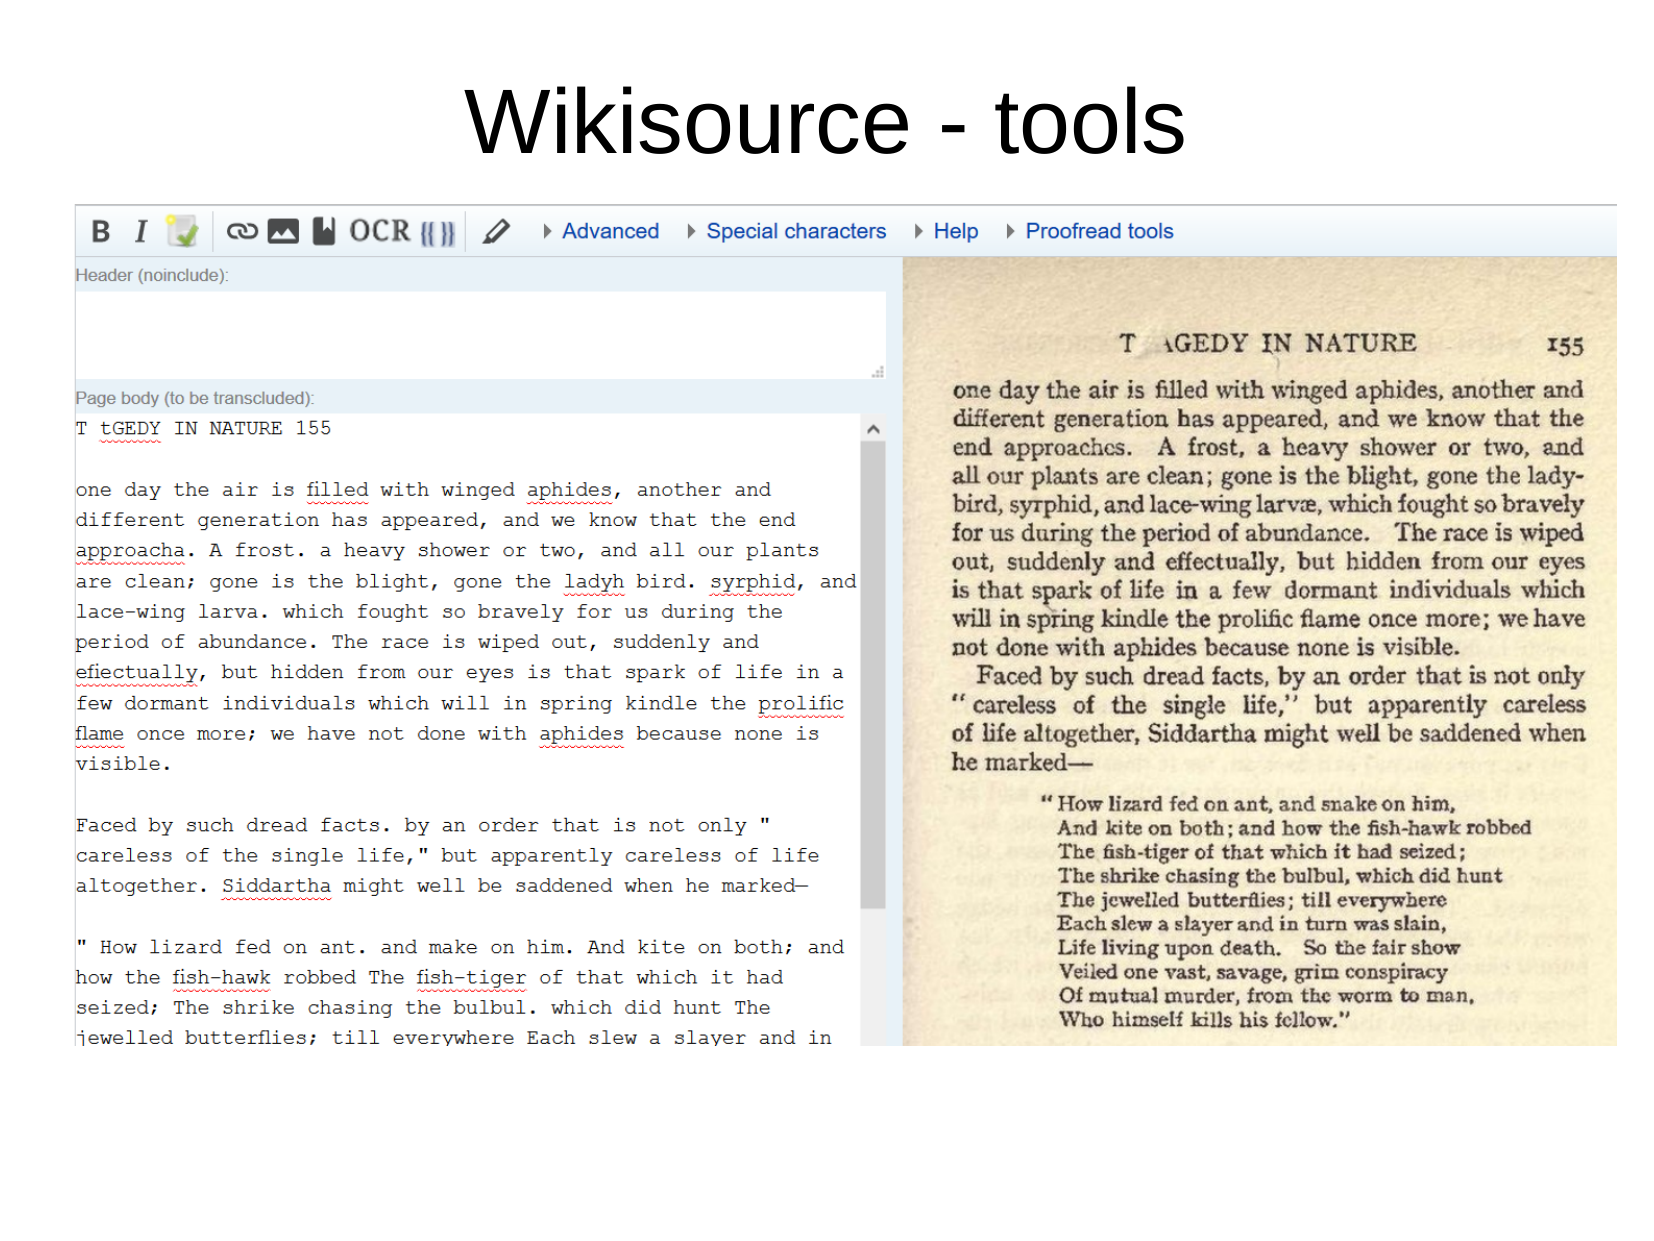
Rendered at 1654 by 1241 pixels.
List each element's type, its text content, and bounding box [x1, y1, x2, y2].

picture [56, 204, 1617, 1046]
title Wikisource - tools [82, 49, 1571, 194]
